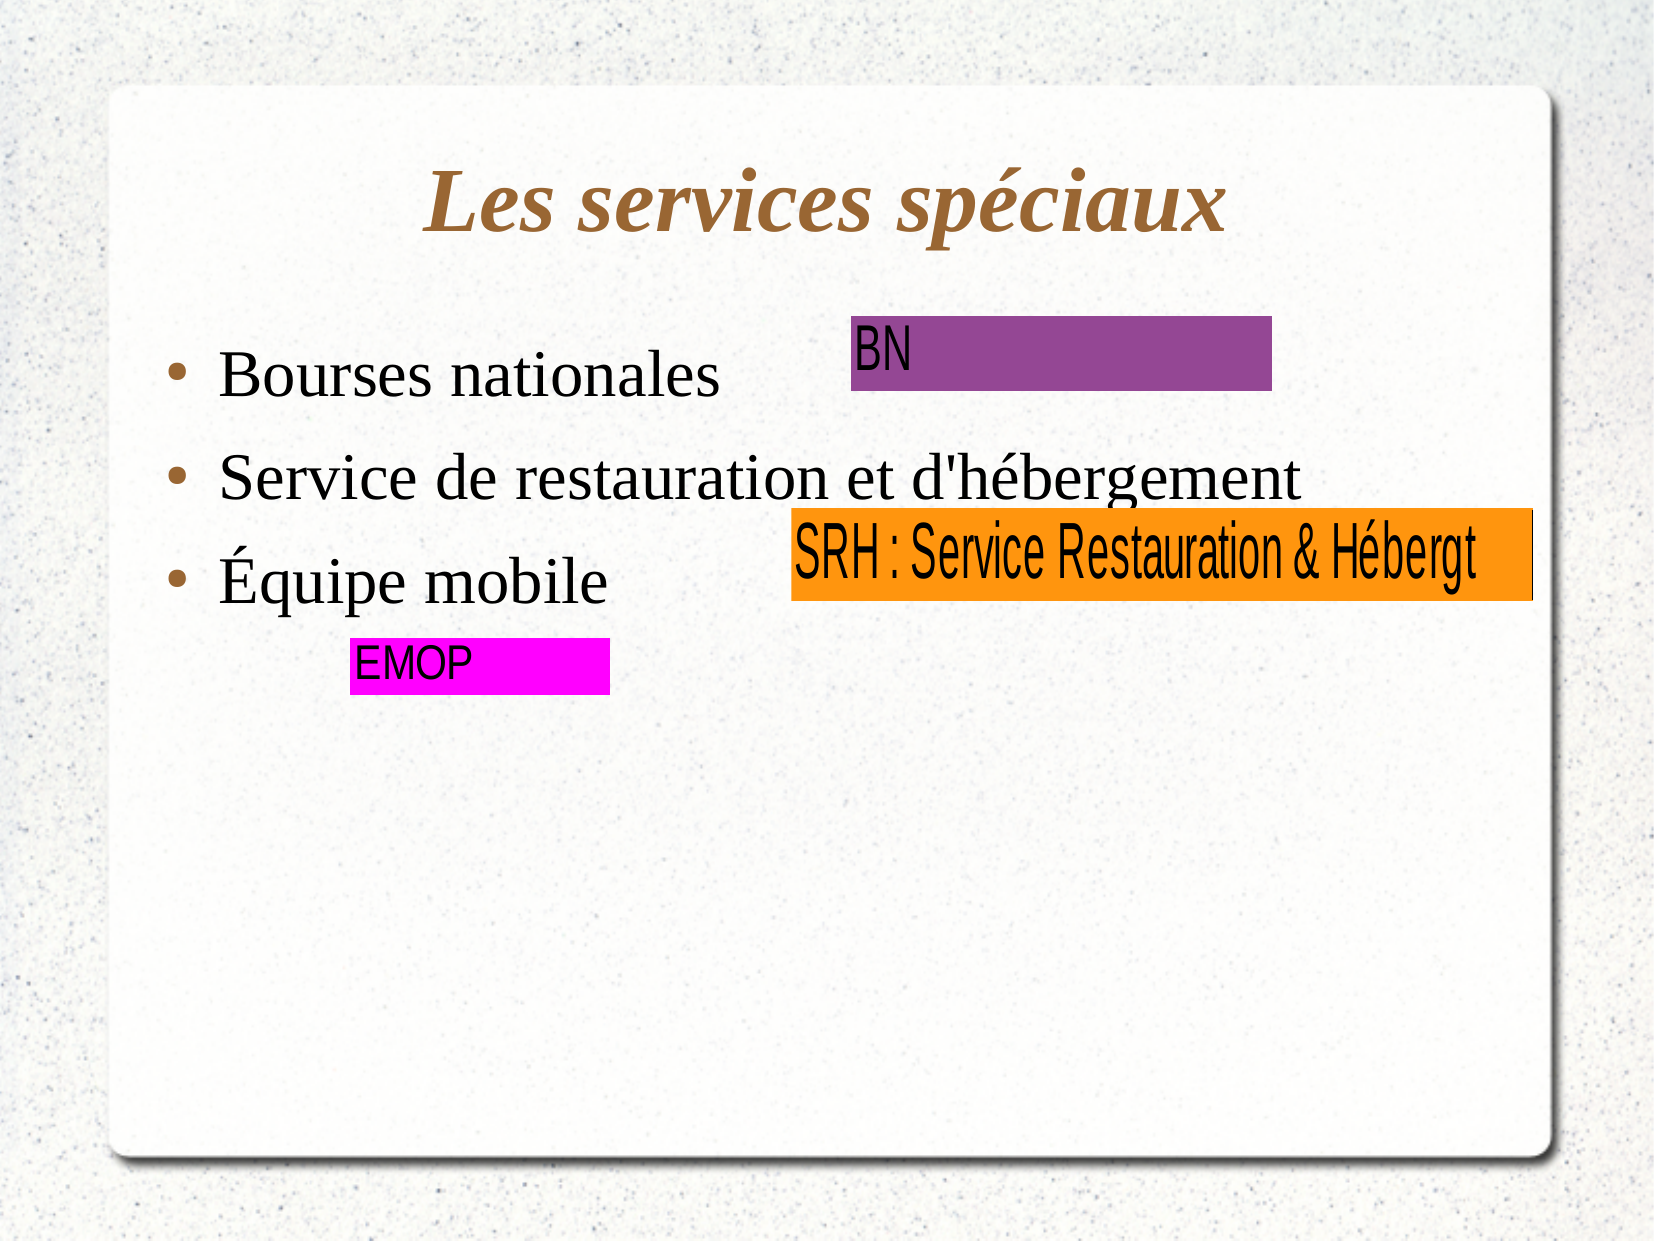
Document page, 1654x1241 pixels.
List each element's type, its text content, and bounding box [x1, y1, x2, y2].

chart [350, 637, 615, 756]
chart [791, 507, 1536, 674]
picture [0, 0, 1654, 1241]
list Bourses nationales Service de restauration et d'hébergement Équipe mobile [147, 336, 1506, 1056]
title Les services spéciaux [118, 96, 1536, 304]
chart [850, 315, 1276, 473]
